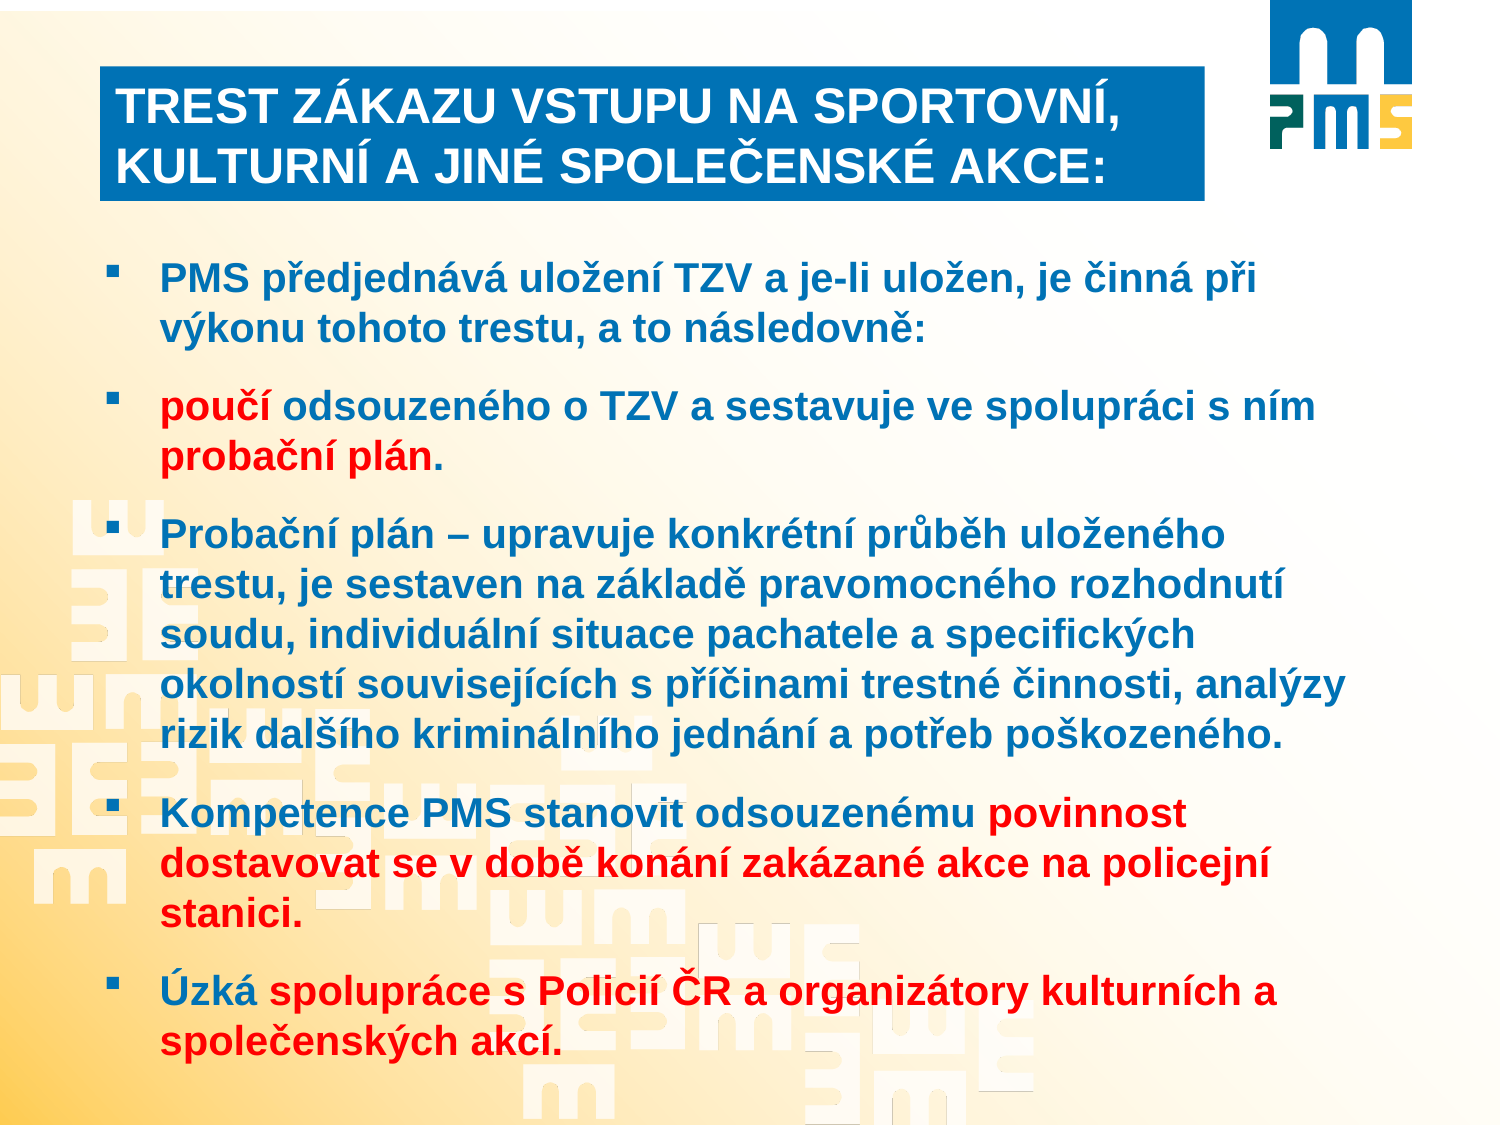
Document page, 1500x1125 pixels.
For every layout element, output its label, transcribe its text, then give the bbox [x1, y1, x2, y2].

text_box PMS předjednává uložení TZV a je-li uložen, je činná při výkonu tohoto trestu, a to následovně: poučí odsouzeného o TZV a sestavuje ve spolupráci s ním probační plán. Probační plán – upravuje konkrétní průběh uloženého trestu, je sestaven na základě pravomocného rozhodnutí soudu, individuální situace pachatele a specifických okolností souvisejících s příčinami trestné činnosti, analýzy rizik dalšího kriminálního jednání a potřeb poškozeného. Kompetence PMS stanovit odsouzenému povinnost dostavovat se v době konání zakázané akce na policejní stanici. Úzká spolupráce s Policií ČR a organizátory kulturních a společenských akcí. [88, 190, 1365, 1041]
title TREST ZÁKAZU VSTUPU NA SPORTOVNÍ, KULTURNÍ A JINÉ SPOLEČENSKÉ AKCE: [100, 66, 1205, 190]
picture [0, 0, 1500, 1125]
